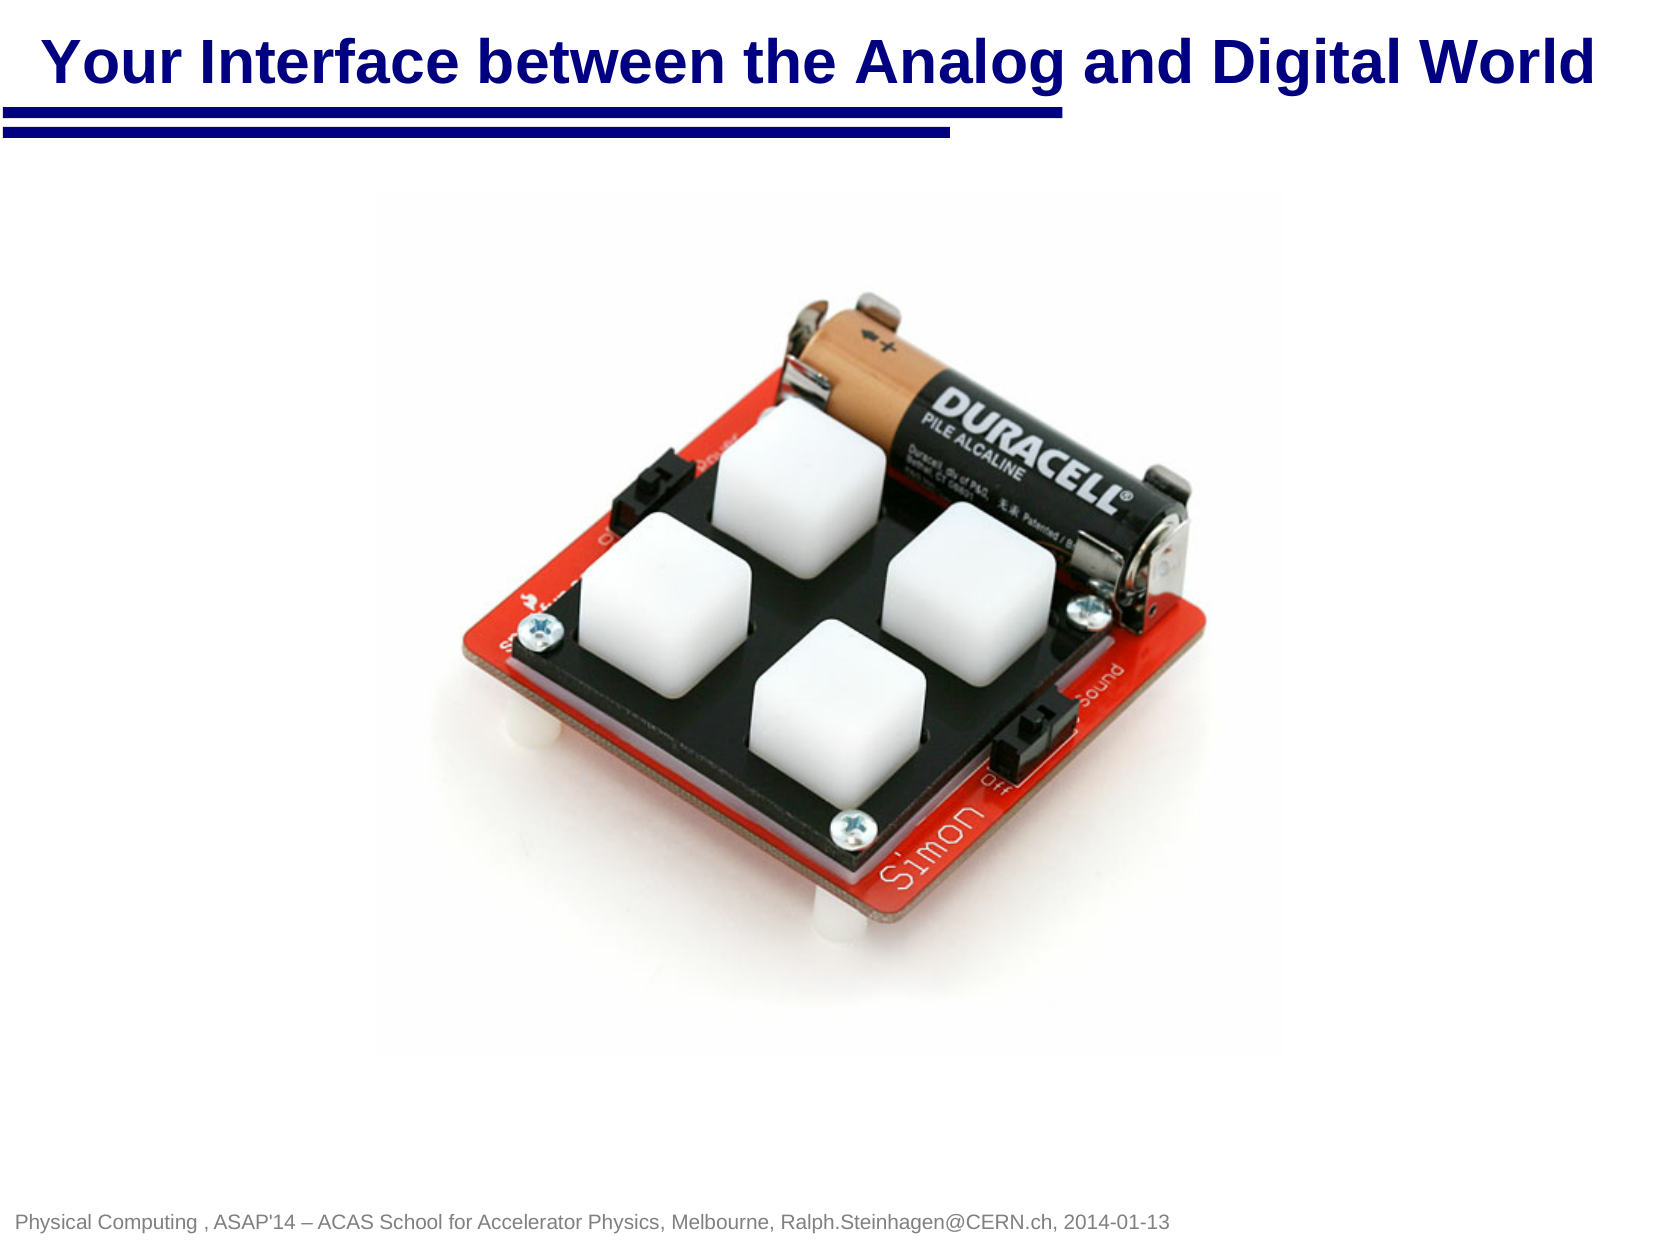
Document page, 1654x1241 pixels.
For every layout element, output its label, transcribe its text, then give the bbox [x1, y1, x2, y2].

picture [317, 192, 1342, 1058]
title Your Interface between the Analog and Digital World [40, 0, 1636, 124]
